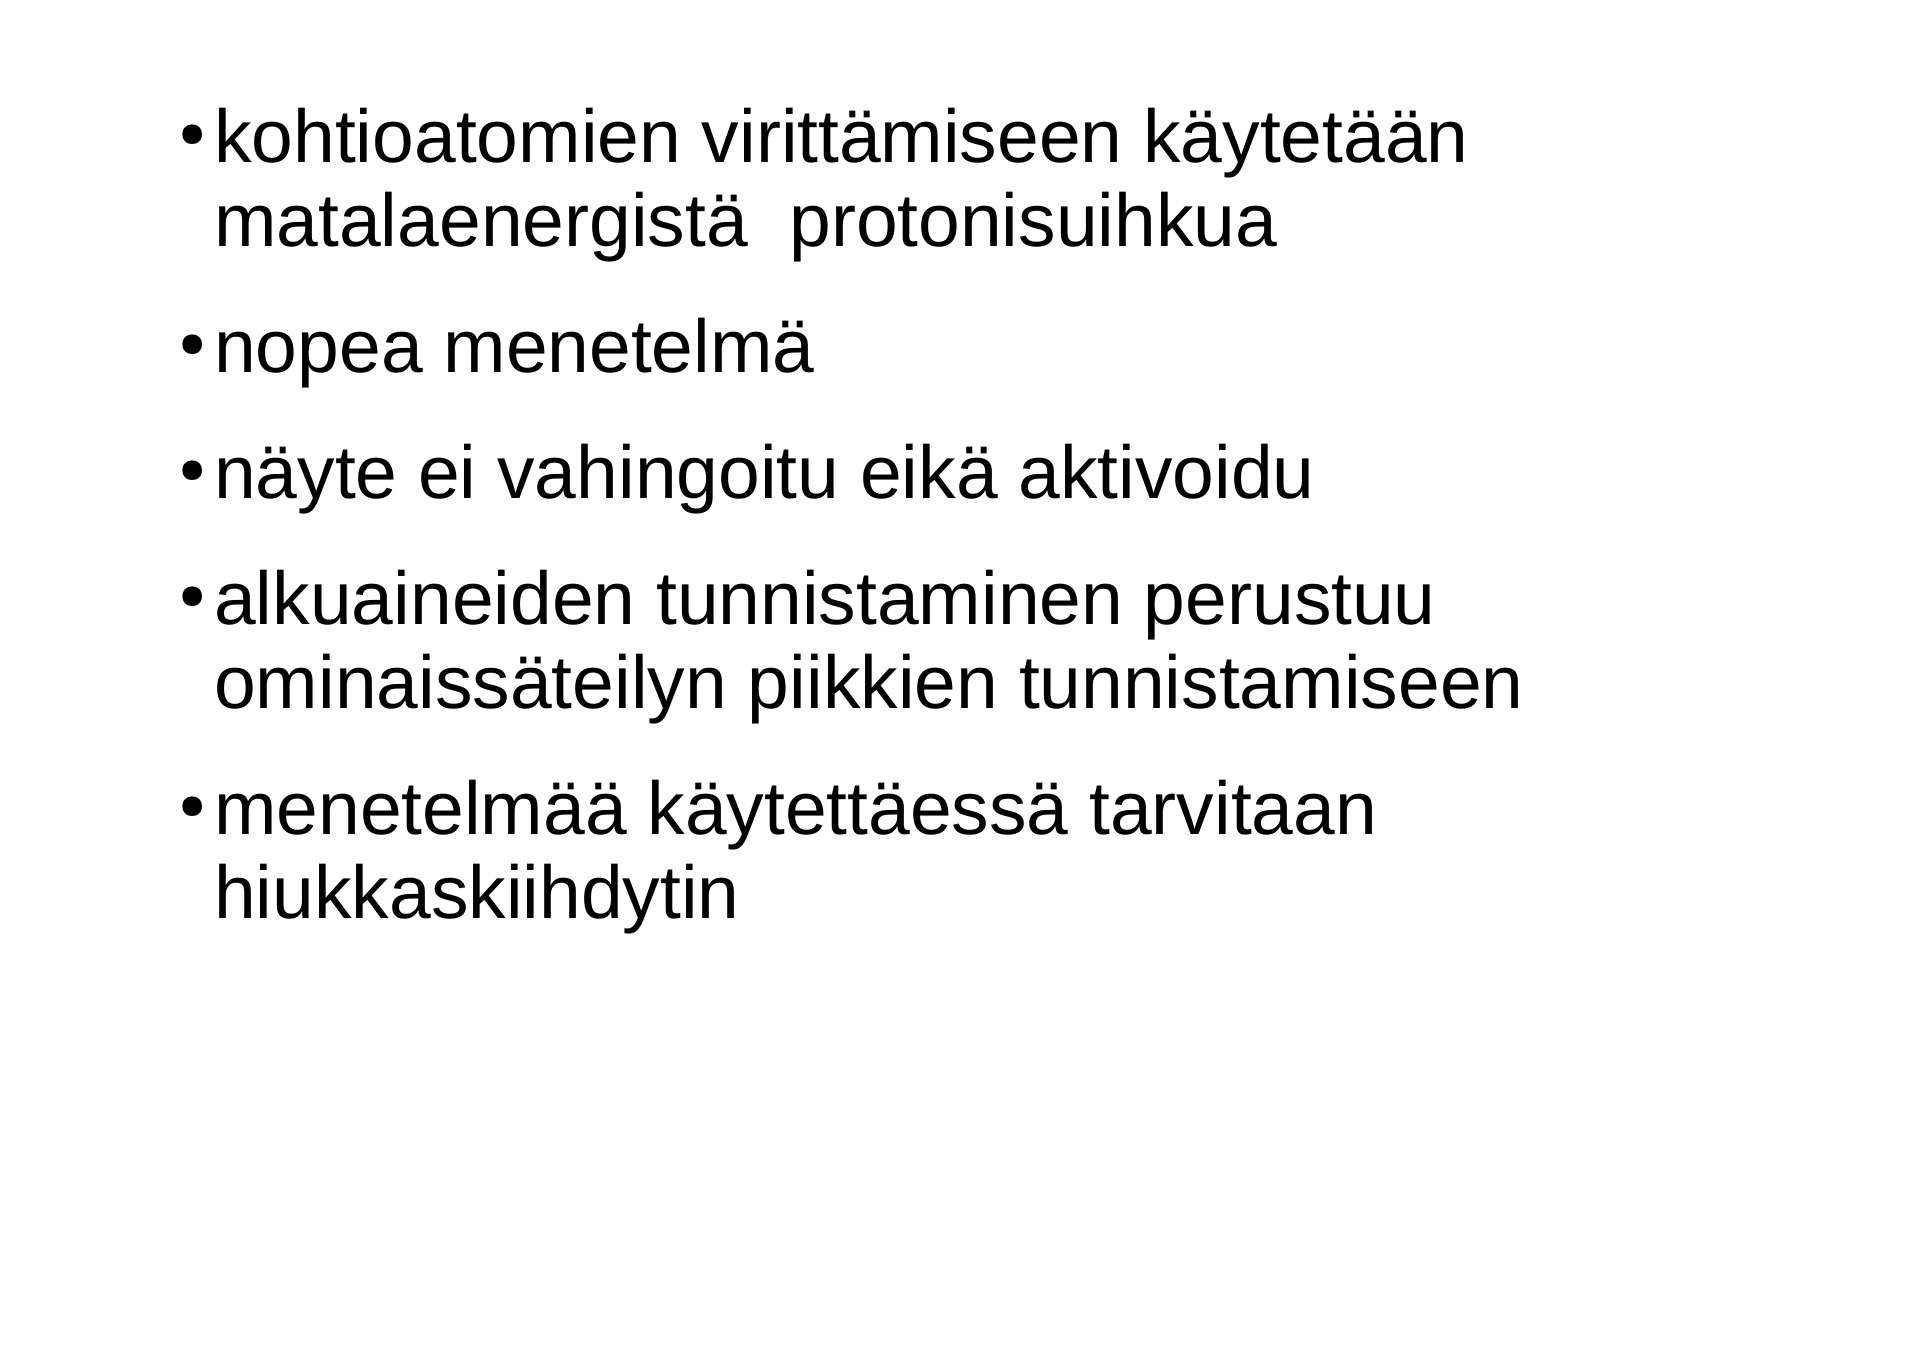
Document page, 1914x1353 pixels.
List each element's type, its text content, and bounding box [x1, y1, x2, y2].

text_box kohtioatomien virittämiseen käytetään matalaenergistä protonisuihkua nopea menetelmä näyte ei vahingoitu eikä aktivoidu alkuaineiden tunnistaminen perustuu ominaissäteilyn piikkien tunnistamiseen menetelmää käytettäessä tarvitaan hiukkaskiihdytin [163, 86, 1818, 1065]
